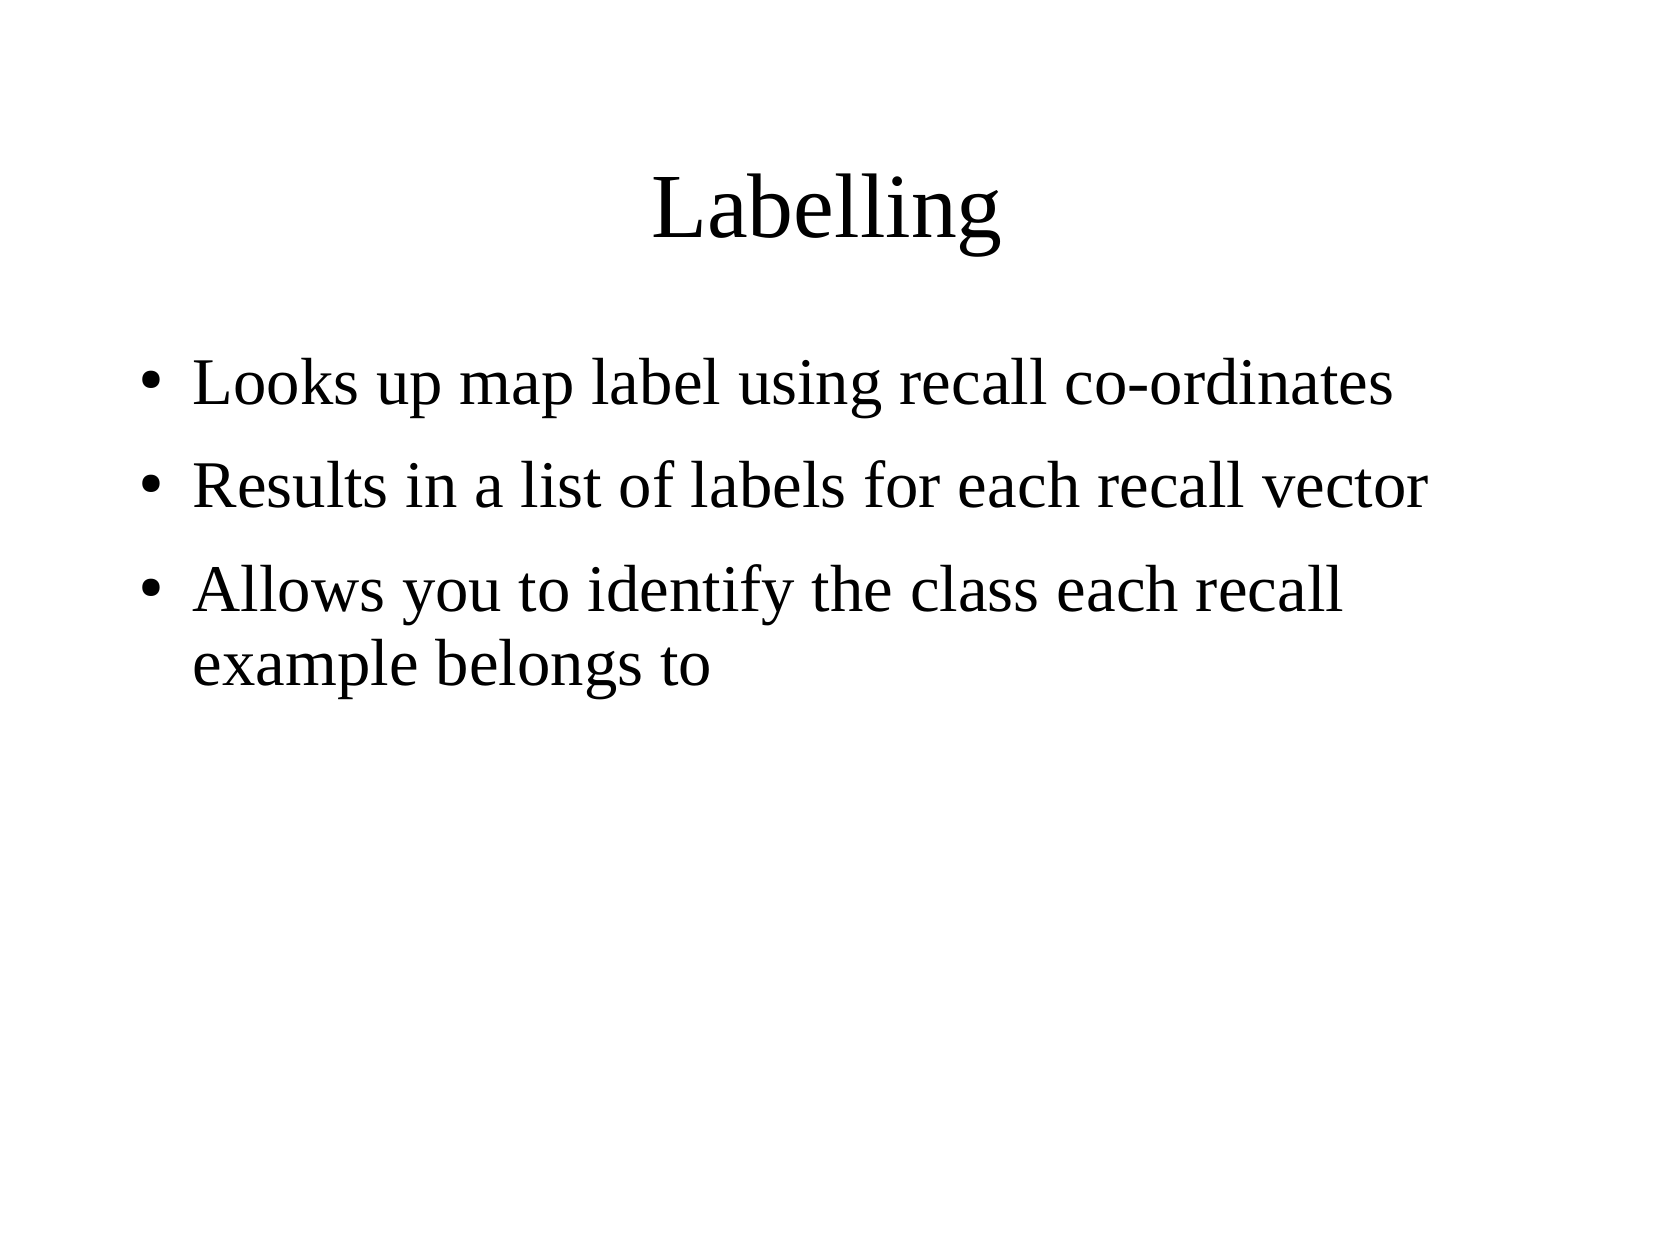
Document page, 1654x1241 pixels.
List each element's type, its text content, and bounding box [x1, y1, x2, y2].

list Looks up map label using recall co-ordinates Results in a list of labels for each recall vector Allows you to identify the class each recall example belongs to [121, 344, 1534, 1127]
title Labelling [121, 102, 1534, 311]
